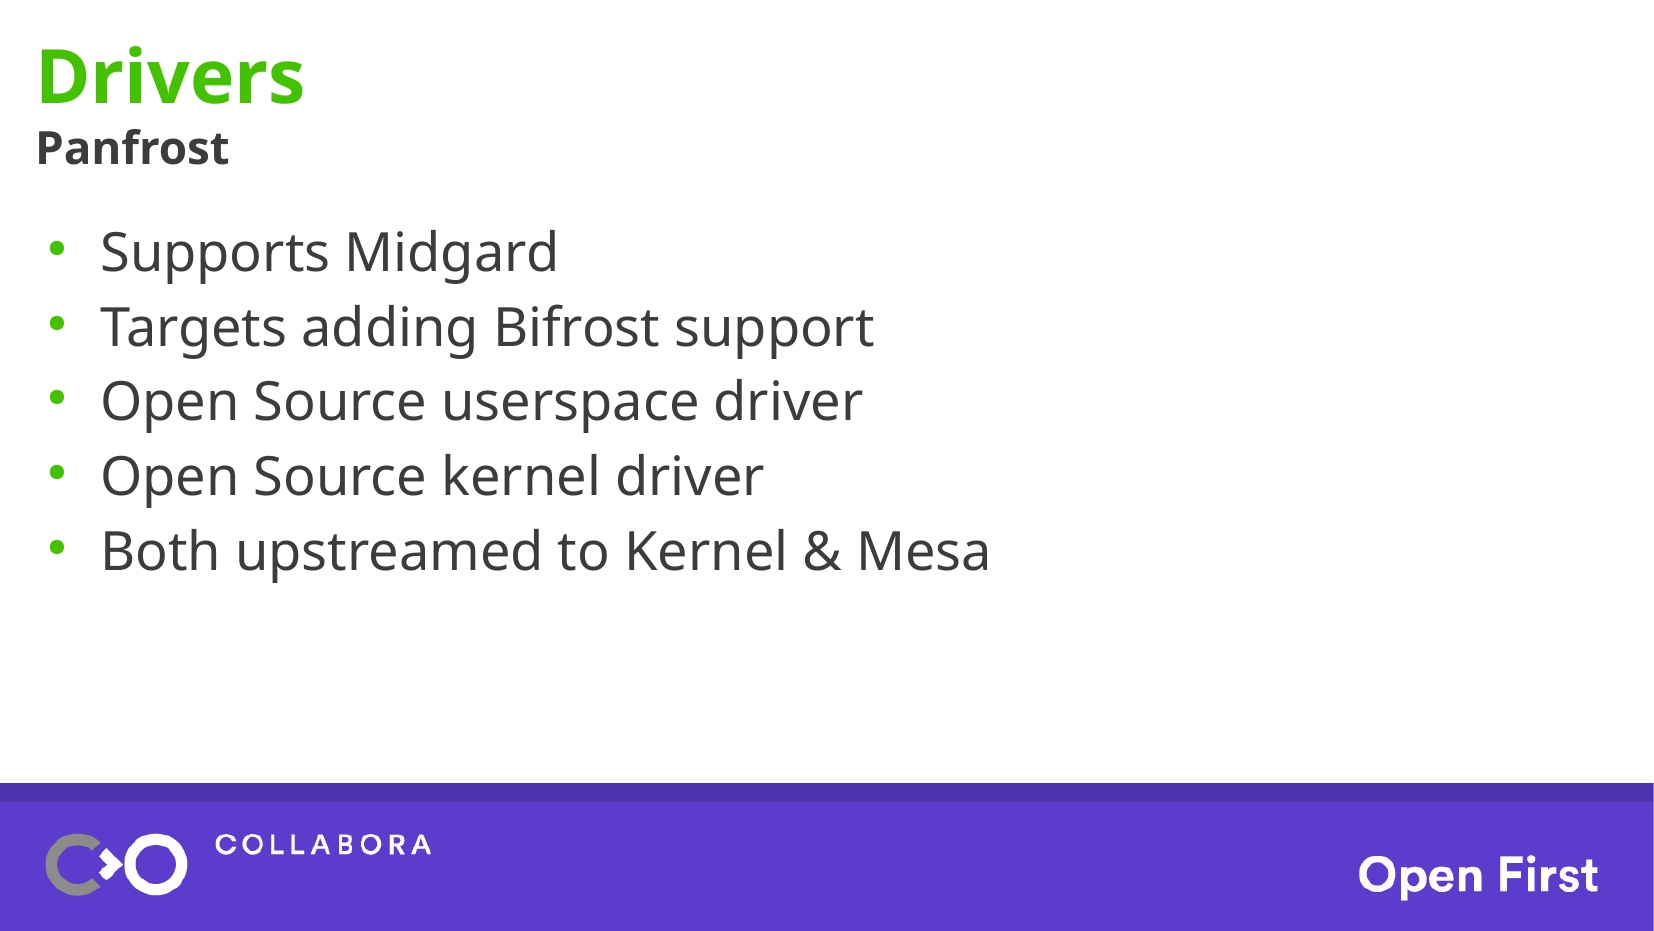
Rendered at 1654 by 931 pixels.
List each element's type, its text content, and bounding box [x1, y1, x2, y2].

list Supports Midgard Targets adding Bifrost support Open Source userspace driver Open Source kernel driver Both upstreamed to Kernel & Mesa [29, 207, 1602, 851]
picture [0, 0, 1654, 931]
title Drivers Panfrost [35, 28, 1608, 193]
